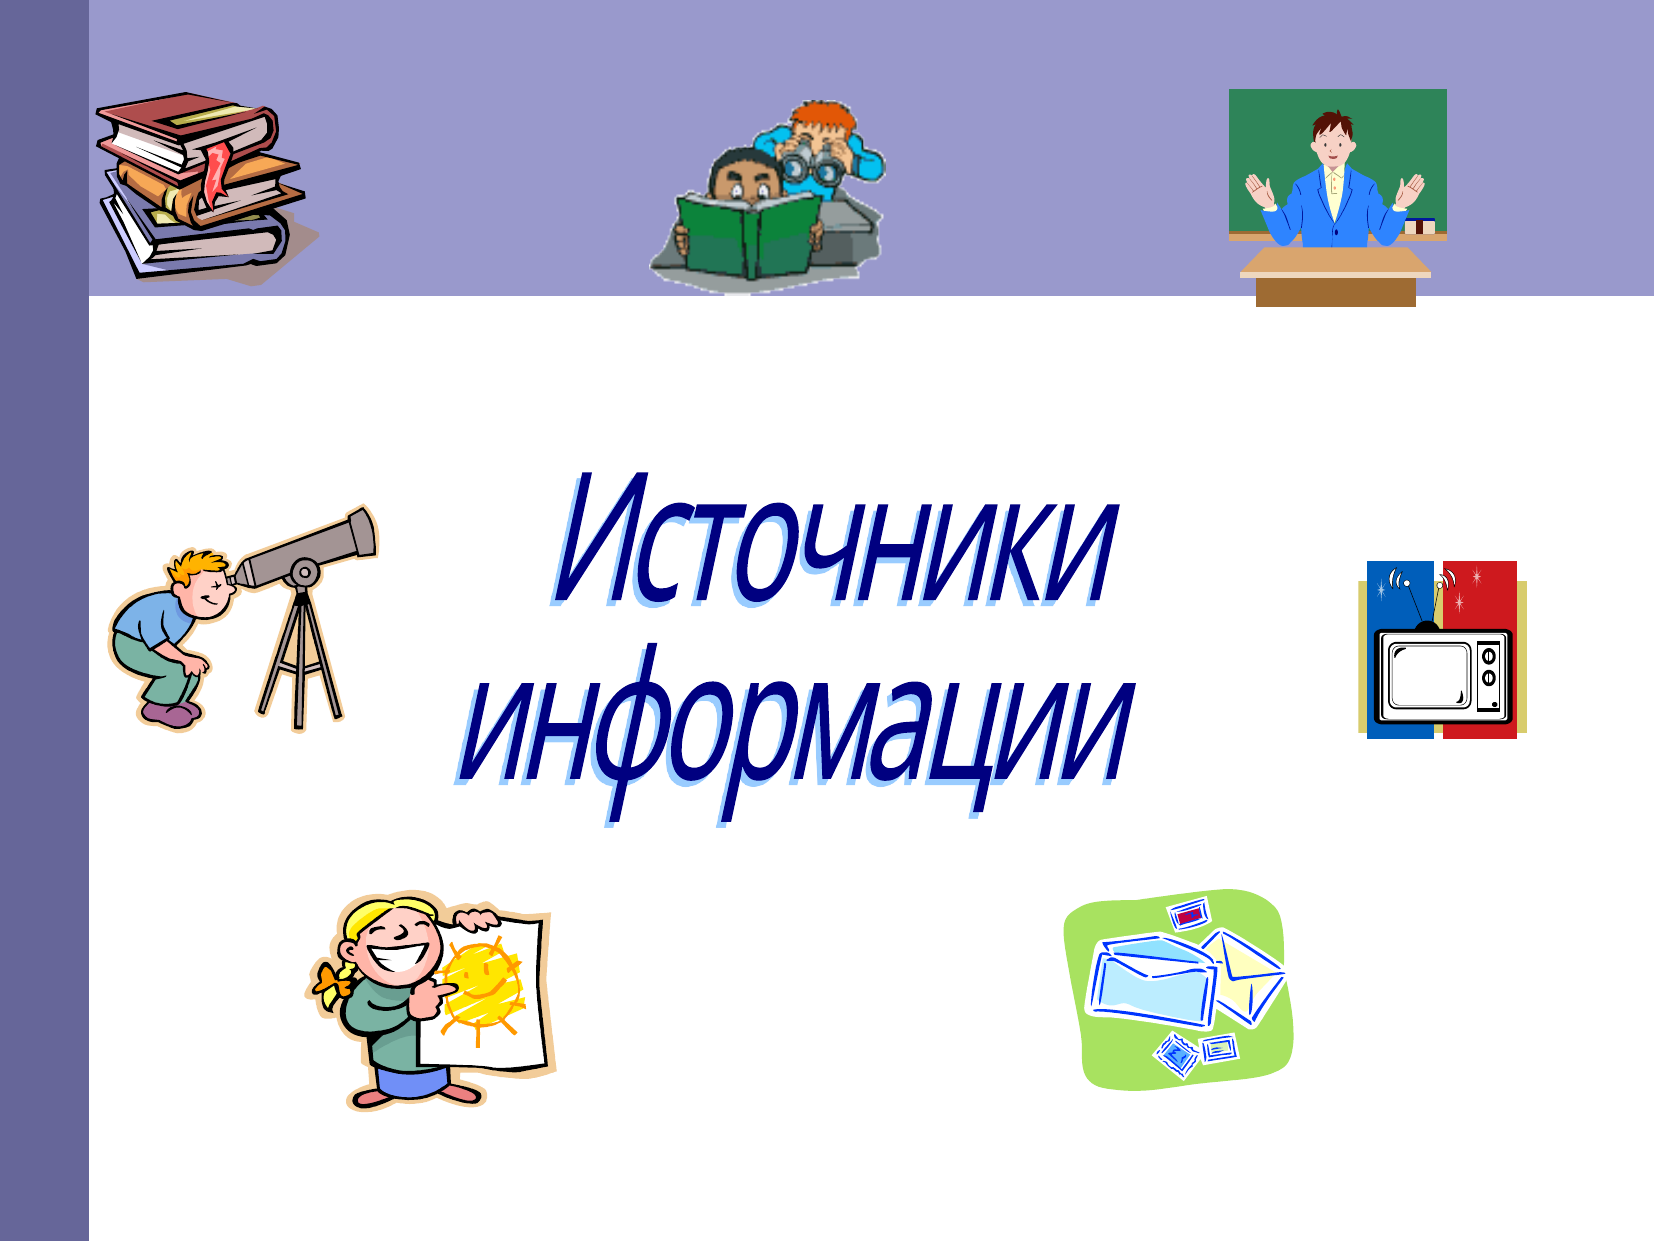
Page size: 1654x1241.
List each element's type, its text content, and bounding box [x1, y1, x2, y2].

text_box Источники информации [994, 683, 1070, 779]
text_box Источники информации [793, 683, 881, 779]
picture [1228, 88, 1447, 308]
text_box Источники информации [721, 681, 799, 822]
text_box Источники информации [671, 681, 734, 781]
text_box Источники информации [1044, 504, 1120, 601]
text_box Источники информации [989, 504, 1058, 601]
text_box Источники информации [526, 683, 601, 779]
picture [649, 100, 886, 296]
text_box Источники информации [736, 502, 799, 603]
text_box Источники информации [870, 681, 932, 781]
text_box Источники информации [459, 683, 535, 779]
picture [304, 885, 562, 1117]
text_box Источники информации [857, 504, 932, 601]
text_box Источники информации [929, 683, 1002, 813]
picture [104, 501, 384, 739]
text_box Источники информации [922, 504, 998, 601]
text_box Источники информации [555, 472, 649, 601]
text_box Источники информации [1061, 683, 1136, 779]
text_box Источники информации [804, 504, 866, 601]
picture [95, 90, 322, 289]
picture [1358, 561, 1527, 739]
text_box Источники информации [596, 642, 672, 822]
text_box Источники информации [637, 502, 747, 603]
picture [1062, 888, 1294, 1093]
